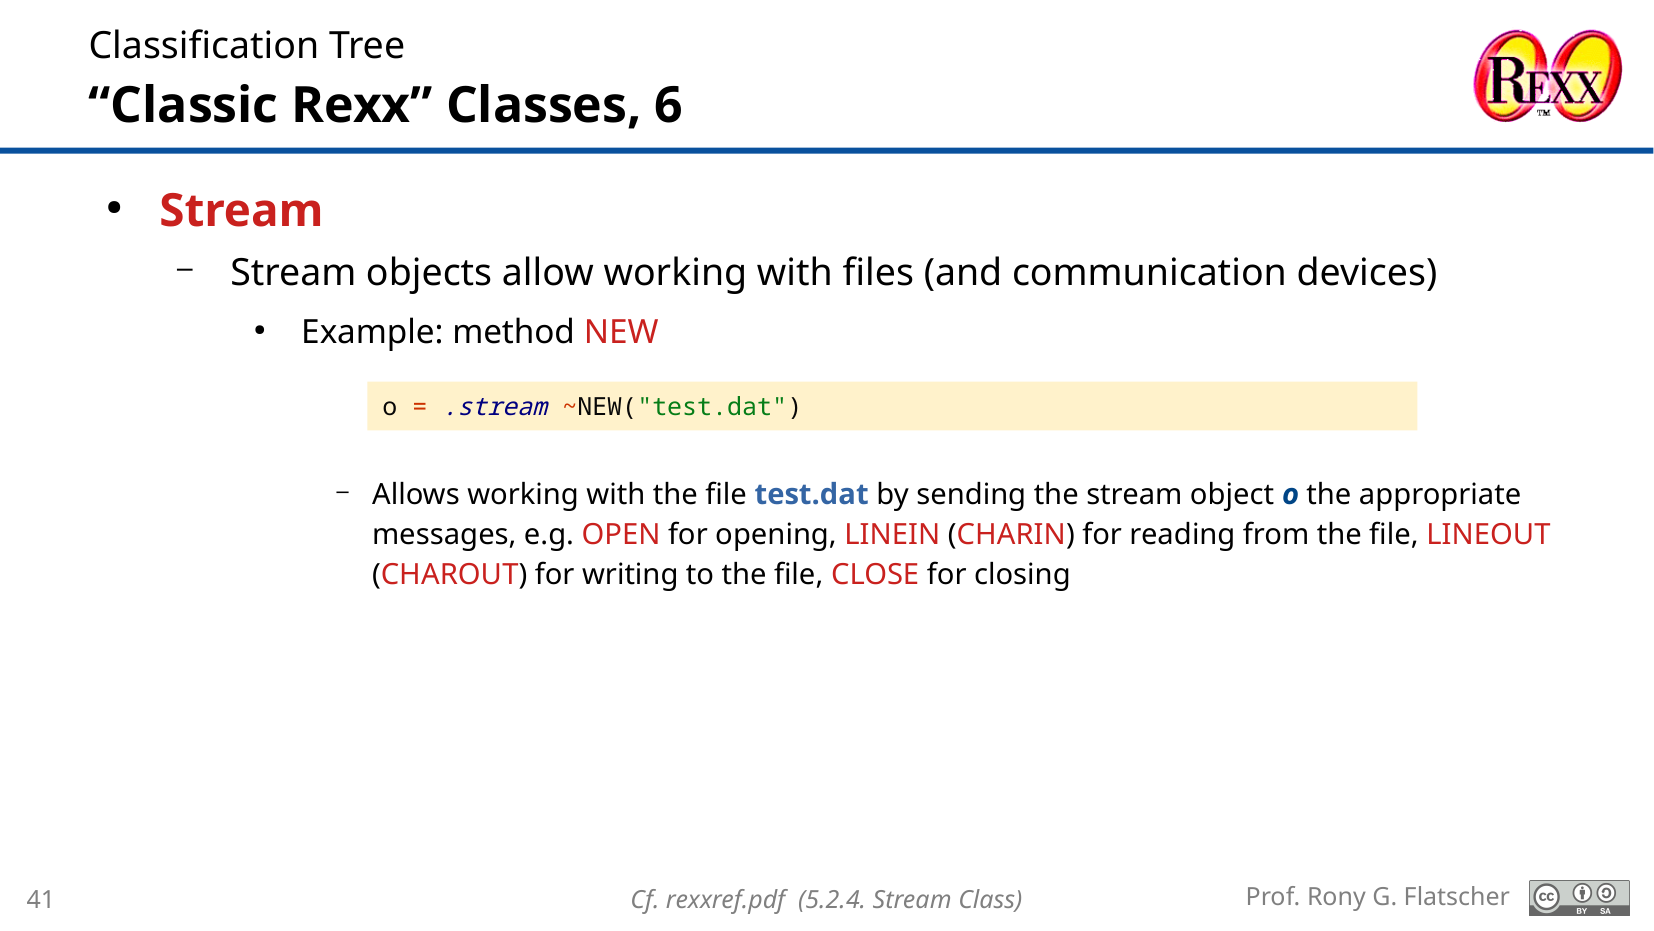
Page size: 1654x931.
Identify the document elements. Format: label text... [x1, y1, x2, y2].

text_box o = .stream ~NEW("test.dat") [367, 381, 1418, 430]
text_box Cf. rexxref.pdf (5.2.4. Stream Class) [0, 874, 1654, 922]
title “Classic Rexx” Classes, 6 [29, 59, 1654, 148]
list Stream Stream objects allow working with files (and communication devices) Example: method NEW Allows working with the file test.dat by sending the stream object o the appropriate messages, e.g. OPEN for opening, LINEIN (CHARIN) for reading from the file, LINEOUT (CHAROUT) for writing to the file, CLOSE for closing [88, 177, 1577, 857]
title Classification Tree [29, 0, 1654, 59]
